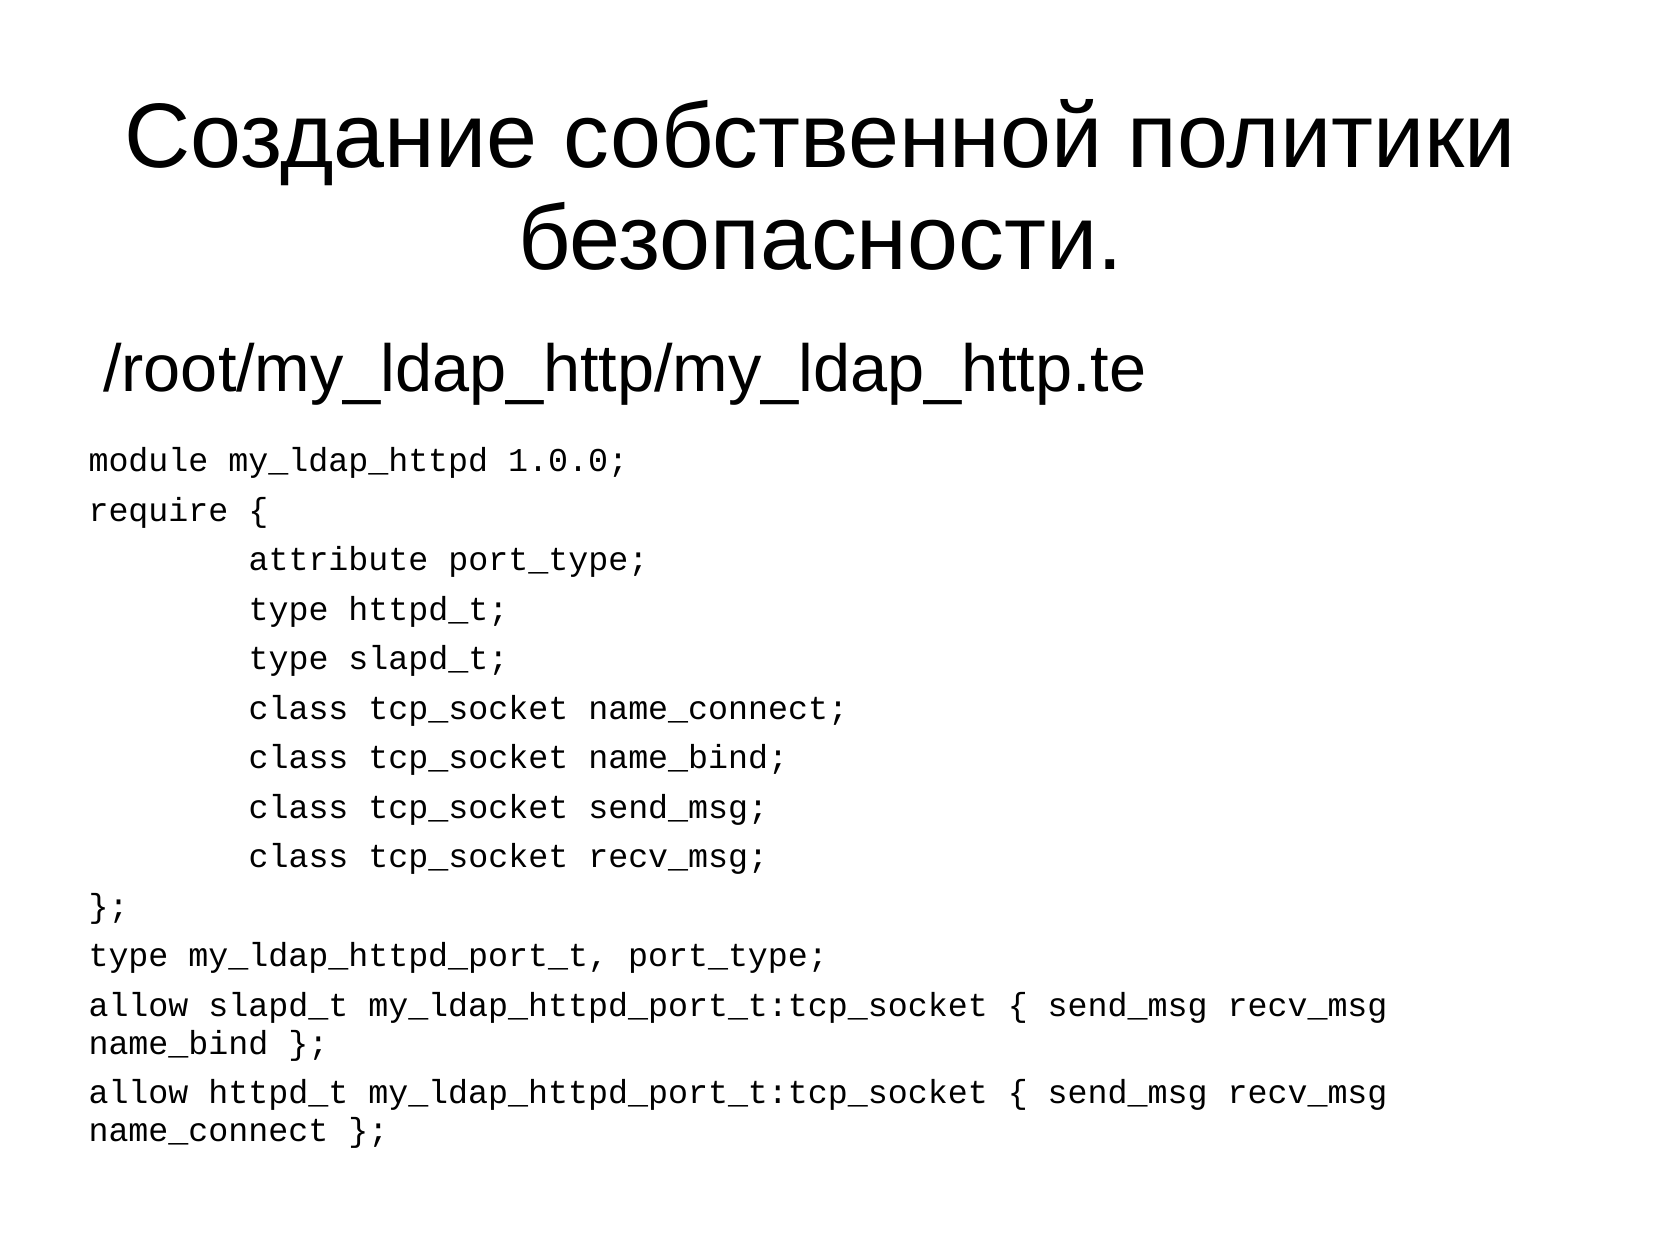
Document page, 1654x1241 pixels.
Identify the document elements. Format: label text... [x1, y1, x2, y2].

text_box /root/my_ldap_http/my_ldap_http.te [88, 323, 1166, 414]
title Создание собственной политики безопасности. [76, 84, 1565, 290]
list module my_ldap_httpd 1.0.0; require { attribute port_type; type httpd_t; type slapd_t; class tcp_socket name_connect; class tcp_socket name_bind; class tcp_socket send_msg; class tcp_socket recv_msg; }; type my_ldap_httpd_port_t, port_type; allow slapd_t my_ldap_httpd_port_t:tcp_socket { send_msg recv_msg name_bind }; allow httpd_t my_ldap_httpd_port_t:tcp_socket { send_msg recv_msg name_connect }; [88, 443, 1577, 1152]
